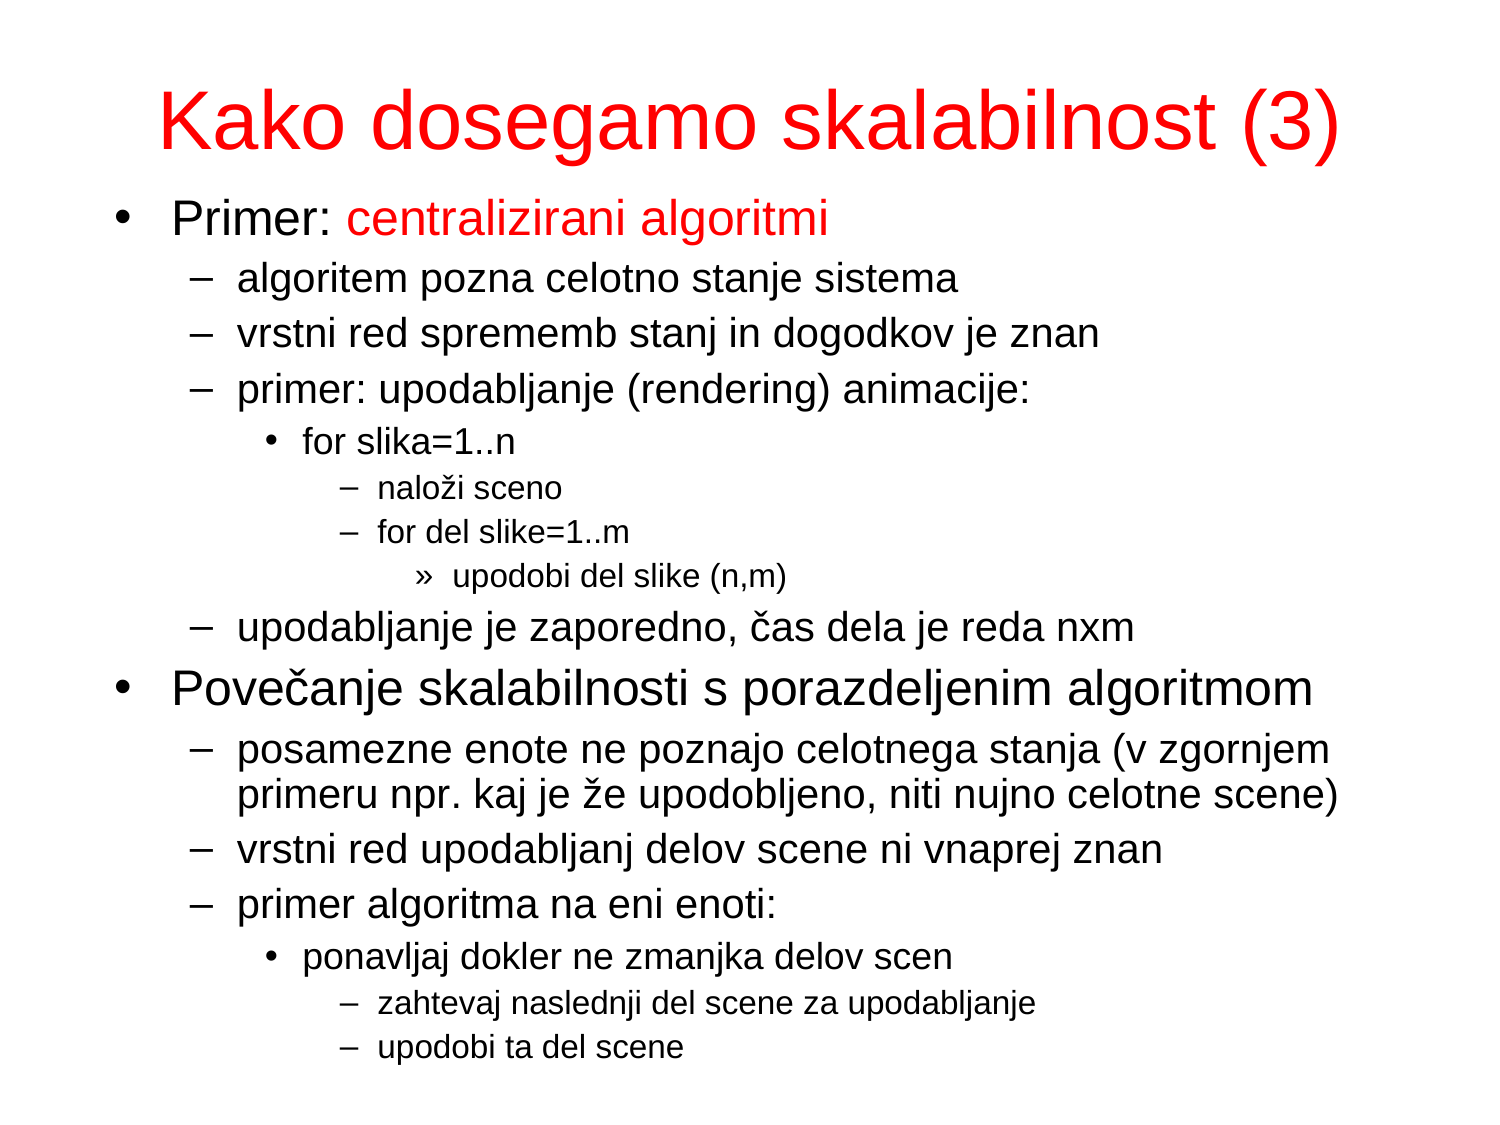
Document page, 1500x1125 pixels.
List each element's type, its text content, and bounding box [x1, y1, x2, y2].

title Kako dosegamo skalabilnost (3) [0, 47, 1500, 185]
text_box Primer: centralizirani algoritmi algoritem pozna celotno stanje sistema vrstni red sprememb stanj in dogodkov je znan primer: upodabljanje (rendering) animacije: for slika=1..n naloži sceno for del slike=1..m upodobi del slike (n,m) upodabljanje je zaporedno, čas dela je reda nxm Povečanje skalabilnosti s porazdeljenim algoritmom posamezne enote ne poznajo celotnega stanja (v zgornjem primeru npr. kaj je že upodobljeno, niti nujno celotne scene) vrstni red upodabljanj delov scene ni vnaprej znan primer algoritma na eni enoti: ponavljaj dokler ne zmanjka delov scen zahtevaj naslednji del scene za upodabljanje upodobi ta del scene [100, 185, 1436, 965]
